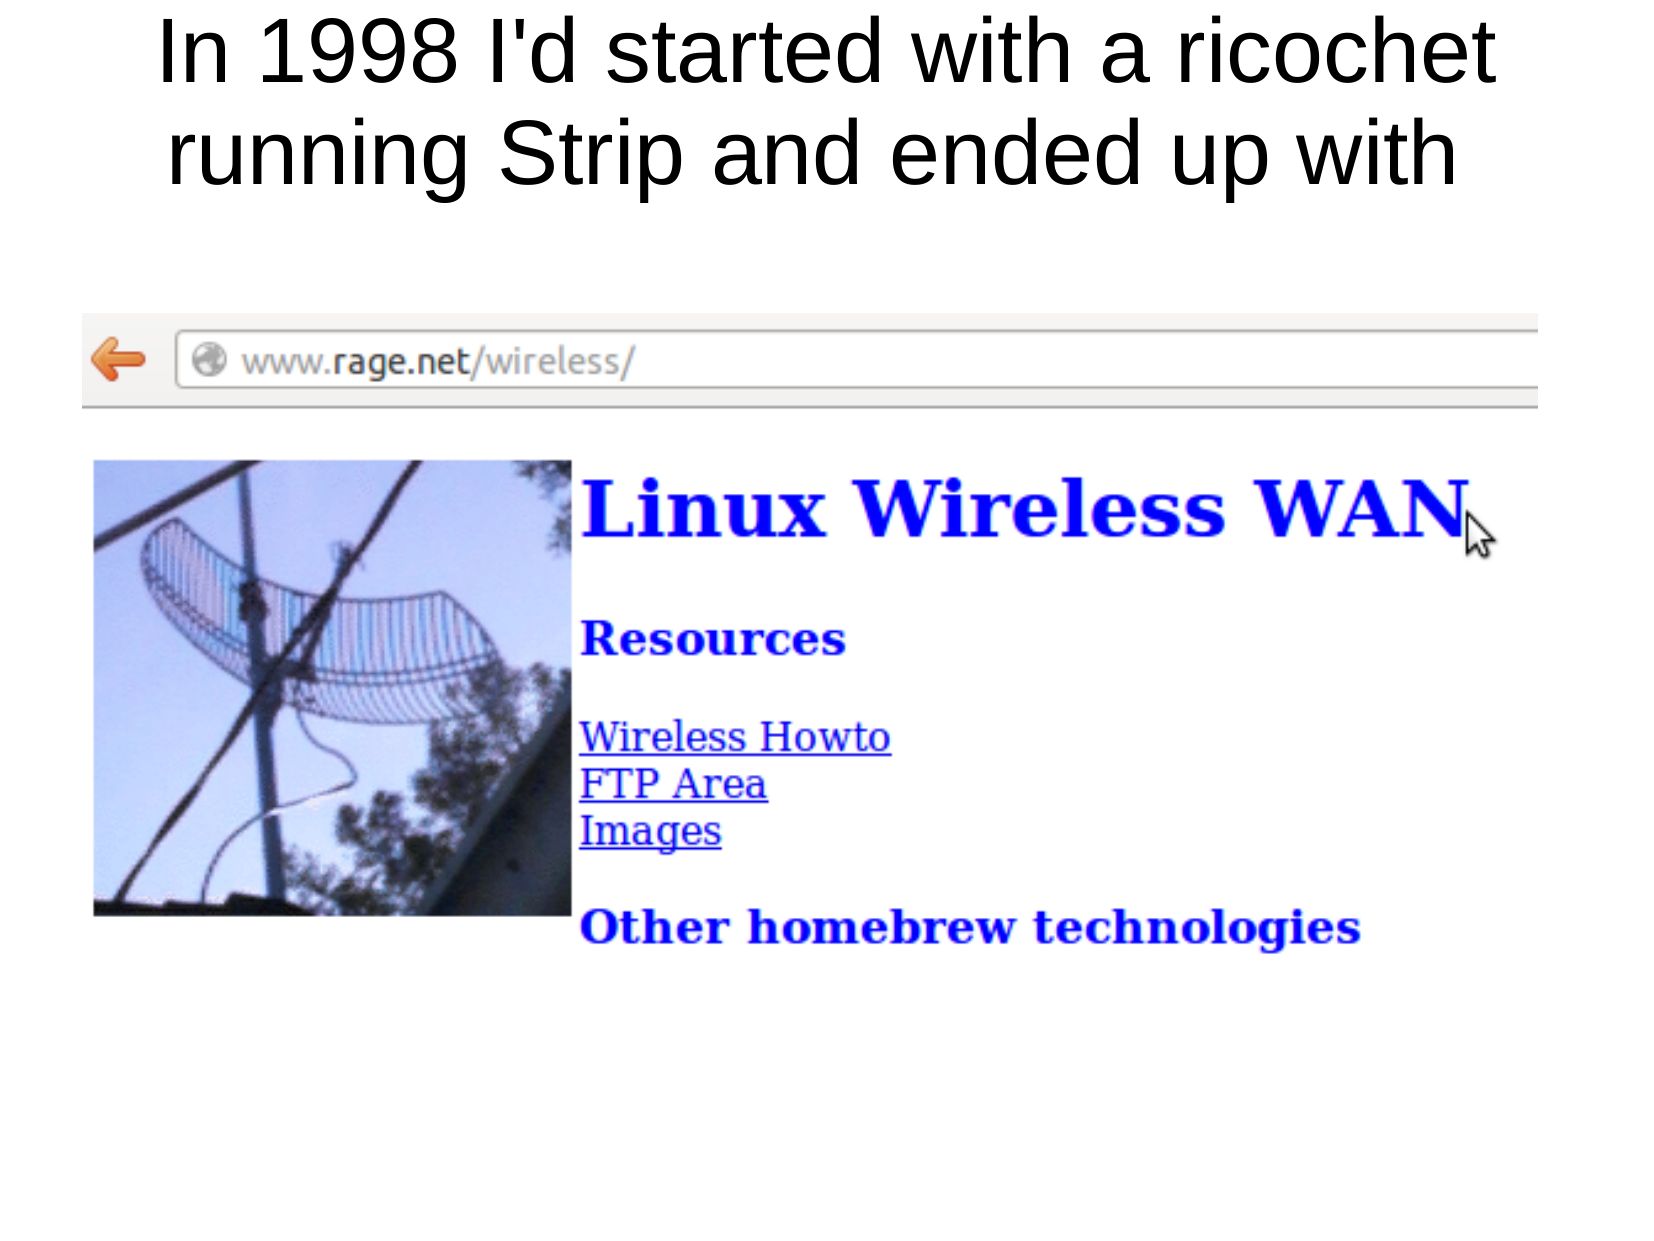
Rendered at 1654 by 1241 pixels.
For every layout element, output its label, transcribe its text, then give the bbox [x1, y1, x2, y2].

title In 1998 I'd started with a ricochet running Strip and ended up with [82, 0, 1571, 307]
picture [82, 313, 1538, 986]
